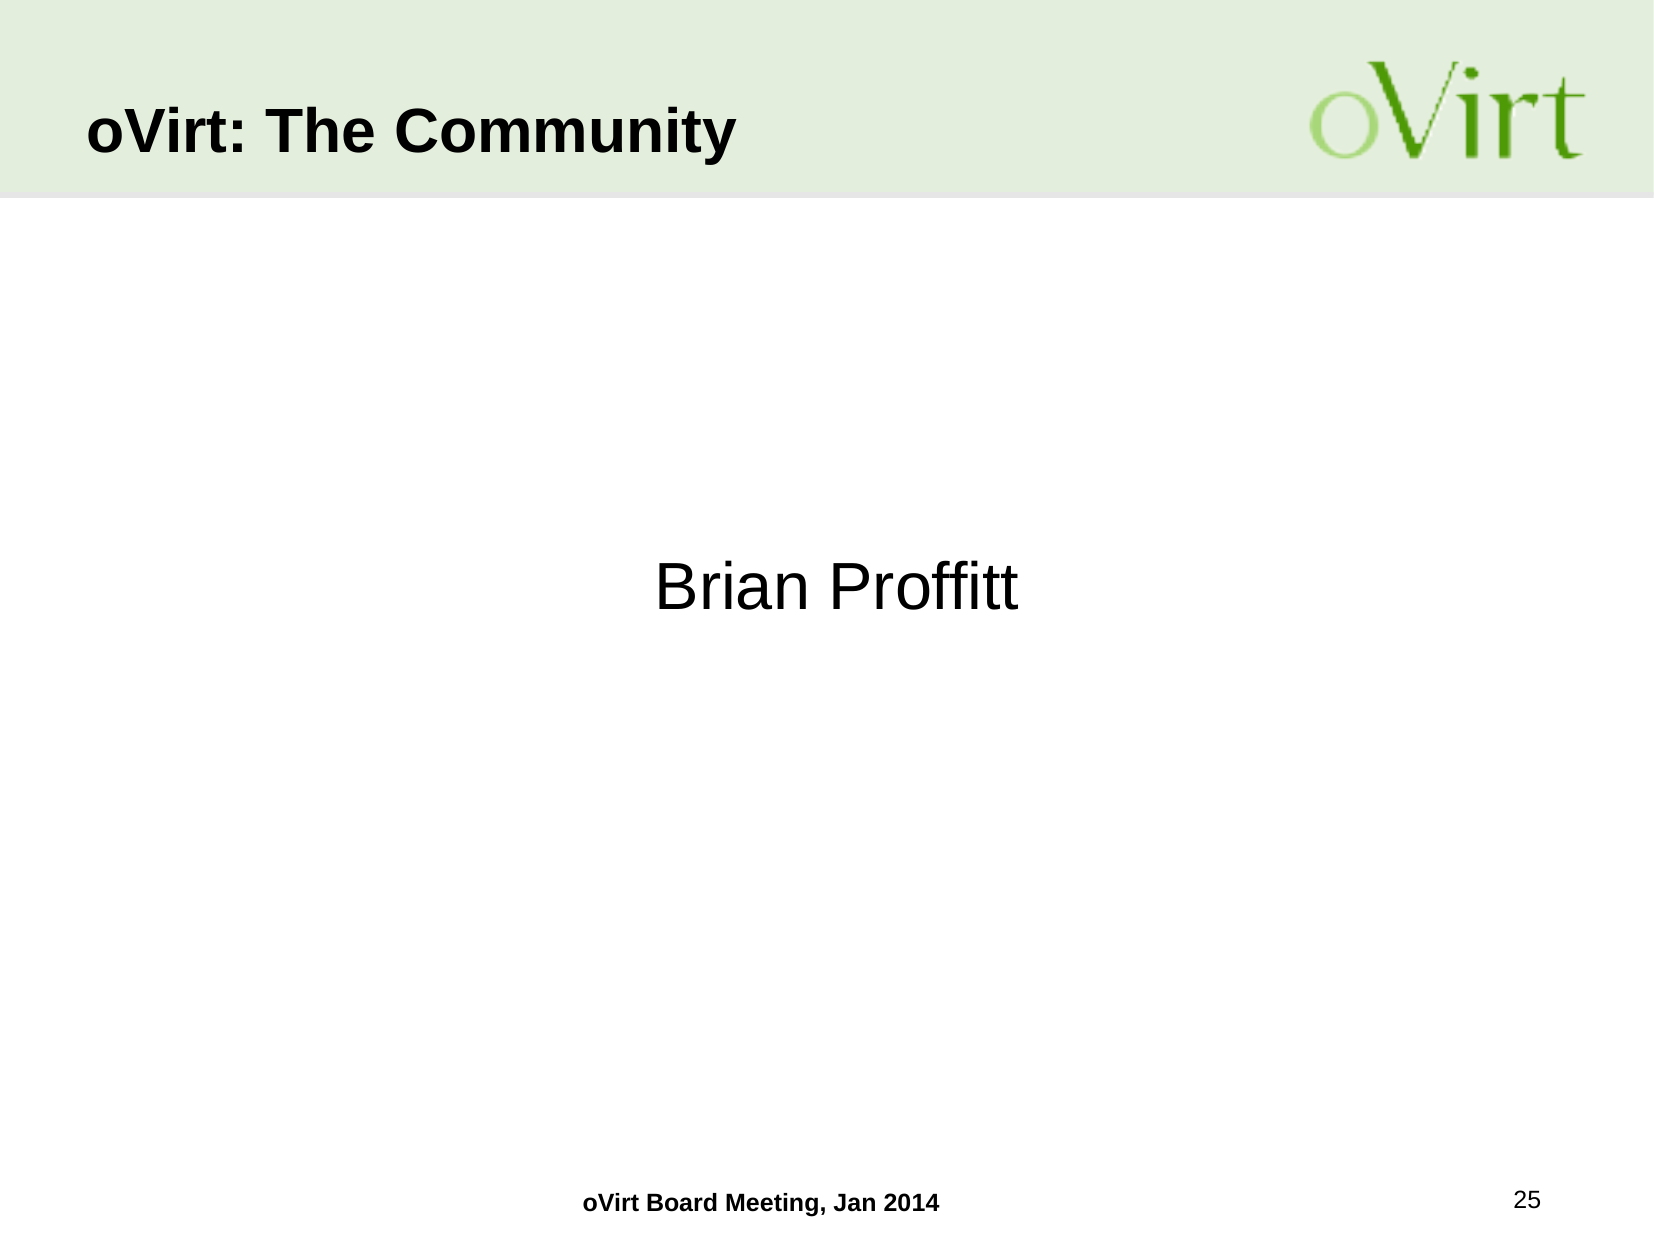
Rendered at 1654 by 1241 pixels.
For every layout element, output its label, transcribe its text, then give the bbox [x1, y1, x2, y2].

subtitle Brian Proffitt [93, 241, 1582, 932]
picture [1307, 36, 1613, 180]
title oVirt: The Community [86, 36, 1307, 225]
